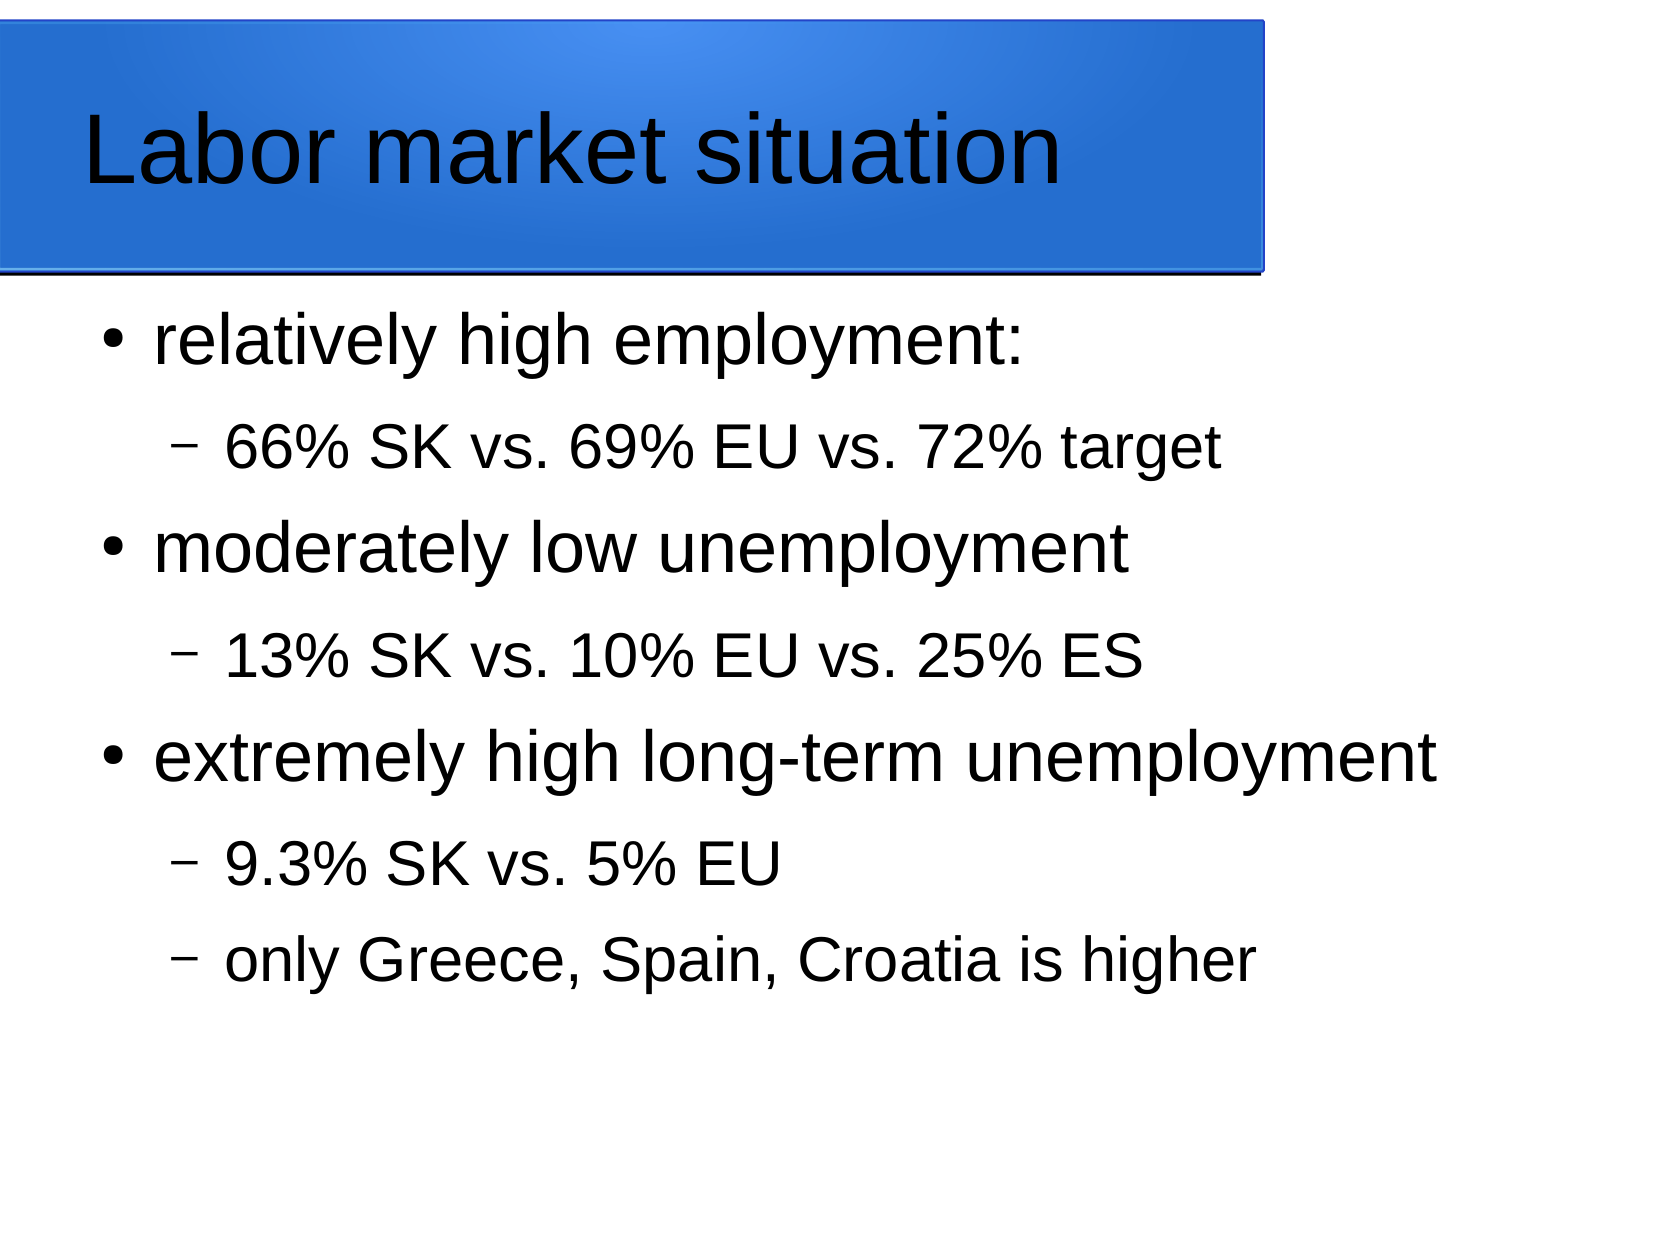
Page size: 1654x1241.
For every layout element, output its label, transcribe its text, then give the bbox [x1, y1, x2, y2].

list relatively high employment: 66% SK vs. 69% EU vs. 72% target moderately low unemployment 13% SK vs. 10% EU vs. 25% ES extremely high long-term unemployment 9.3% SK vs. 5% EU only Greece, Spain, Croatia is higher [82, 299, 1571, 1019]
title Labor market situation [82, 47, 1235, 252]
